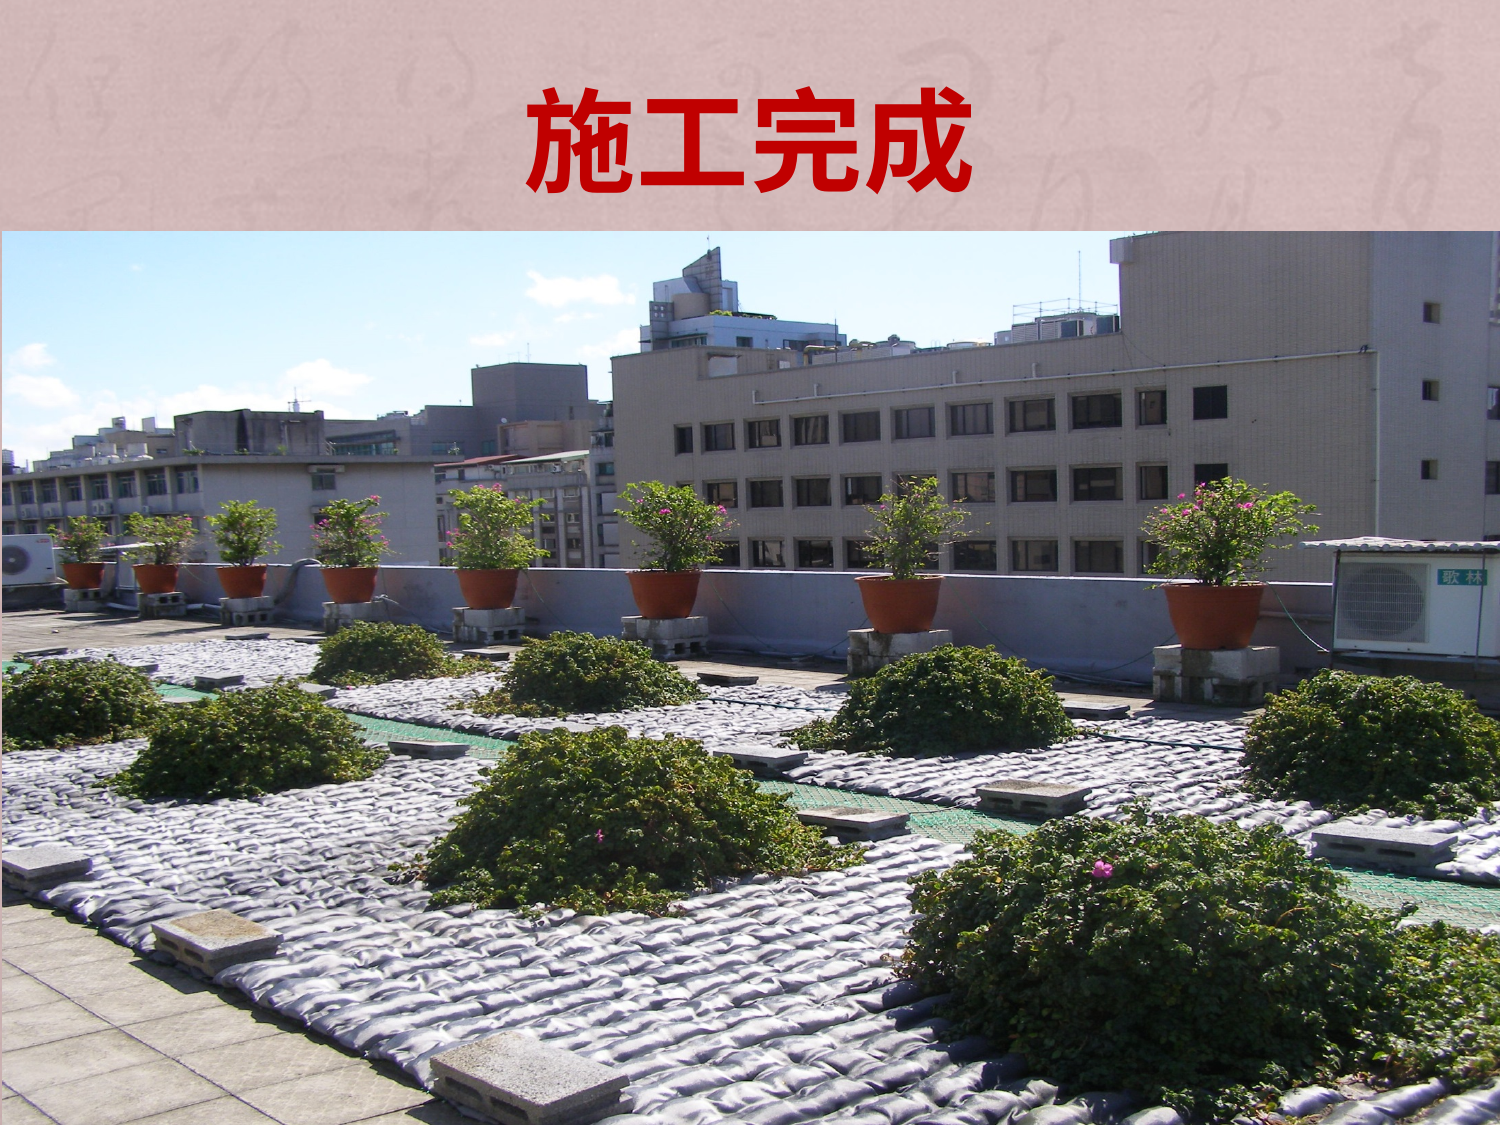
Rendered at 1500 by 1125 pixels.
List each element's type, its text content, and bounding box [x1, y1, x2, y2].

picture [0, 0, 1500, 1125]
title 施工完成 [75, 45, 1425, 231]
